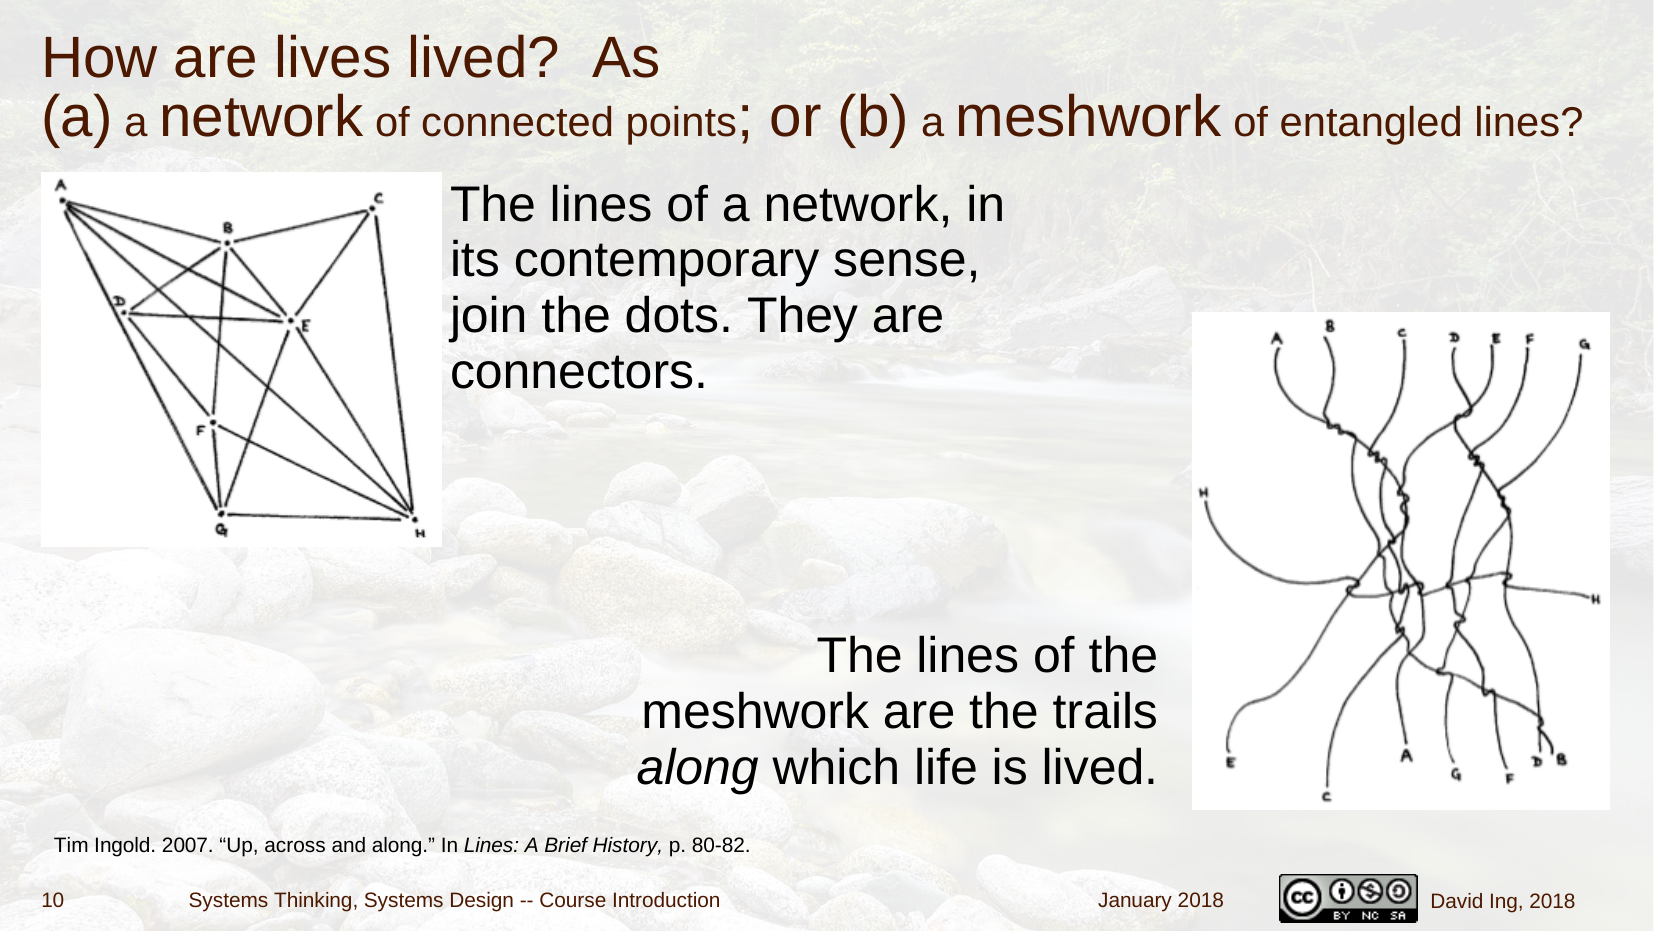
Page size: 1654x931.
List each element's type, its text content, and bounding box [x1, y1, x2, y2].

text_box The lines of the meshwork are the trails along which life is lived. [621, 620, 1227, 804]
picture [0, 0, 1654, 931]
title How are lives lived? As (a) a network of connected points; or (b) a meshwork of entangled lines? [41, 30, 1613, 174]
text_box Tim Ingold. 2007. “Up, across and along.” In Lines: A Brief History, p. 80-82. [39, 826, 1487, 865]
text_box The lines of a network, in its contemporary sense, join the dots. They are connectors. [435, 168, 1064, 407]
